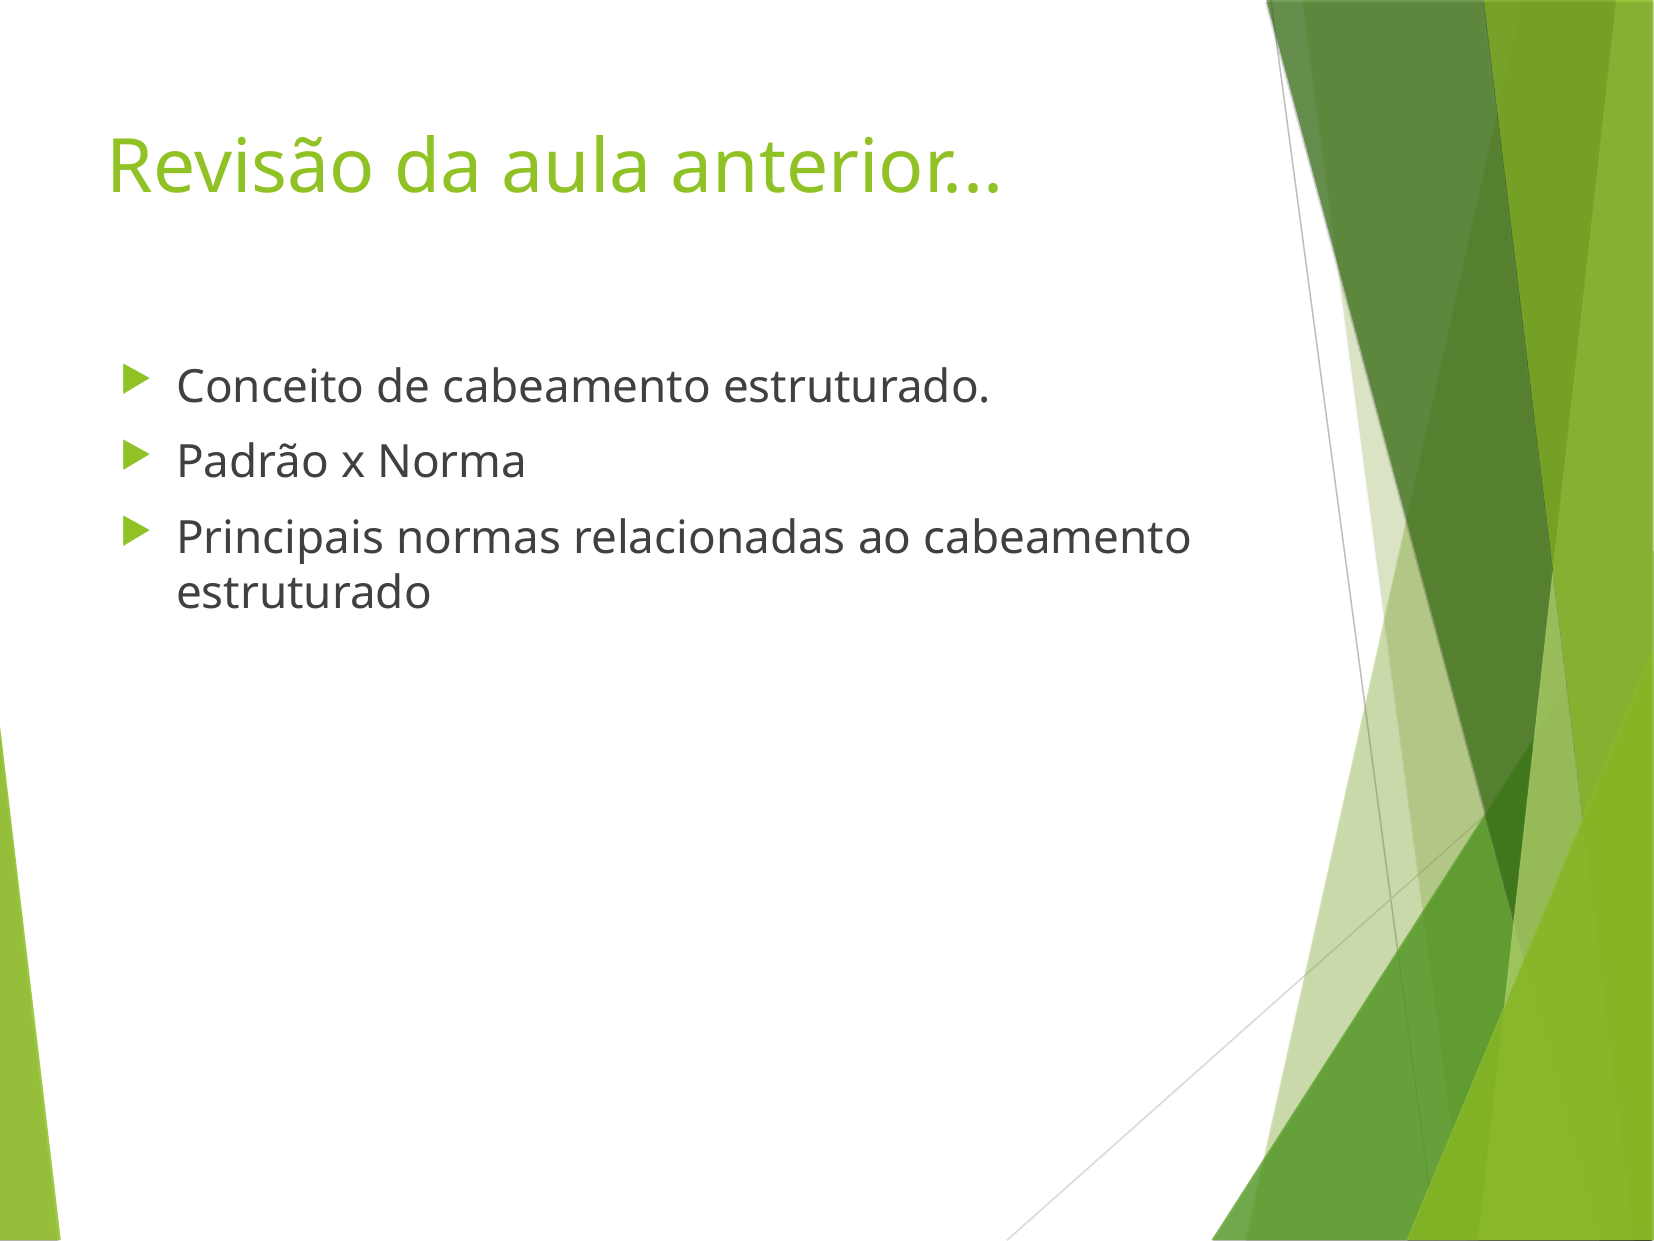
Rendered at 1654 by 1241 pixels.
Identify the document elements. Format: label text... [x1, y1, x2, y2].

list Conceito de cabeamento estruturado. Padrão x Norma Principais normas relacionadas ao cabeamento estruturado [104, 348, 1394, 1063]
title Revisão da aula anterior... [91, 110, 1258, 349]
